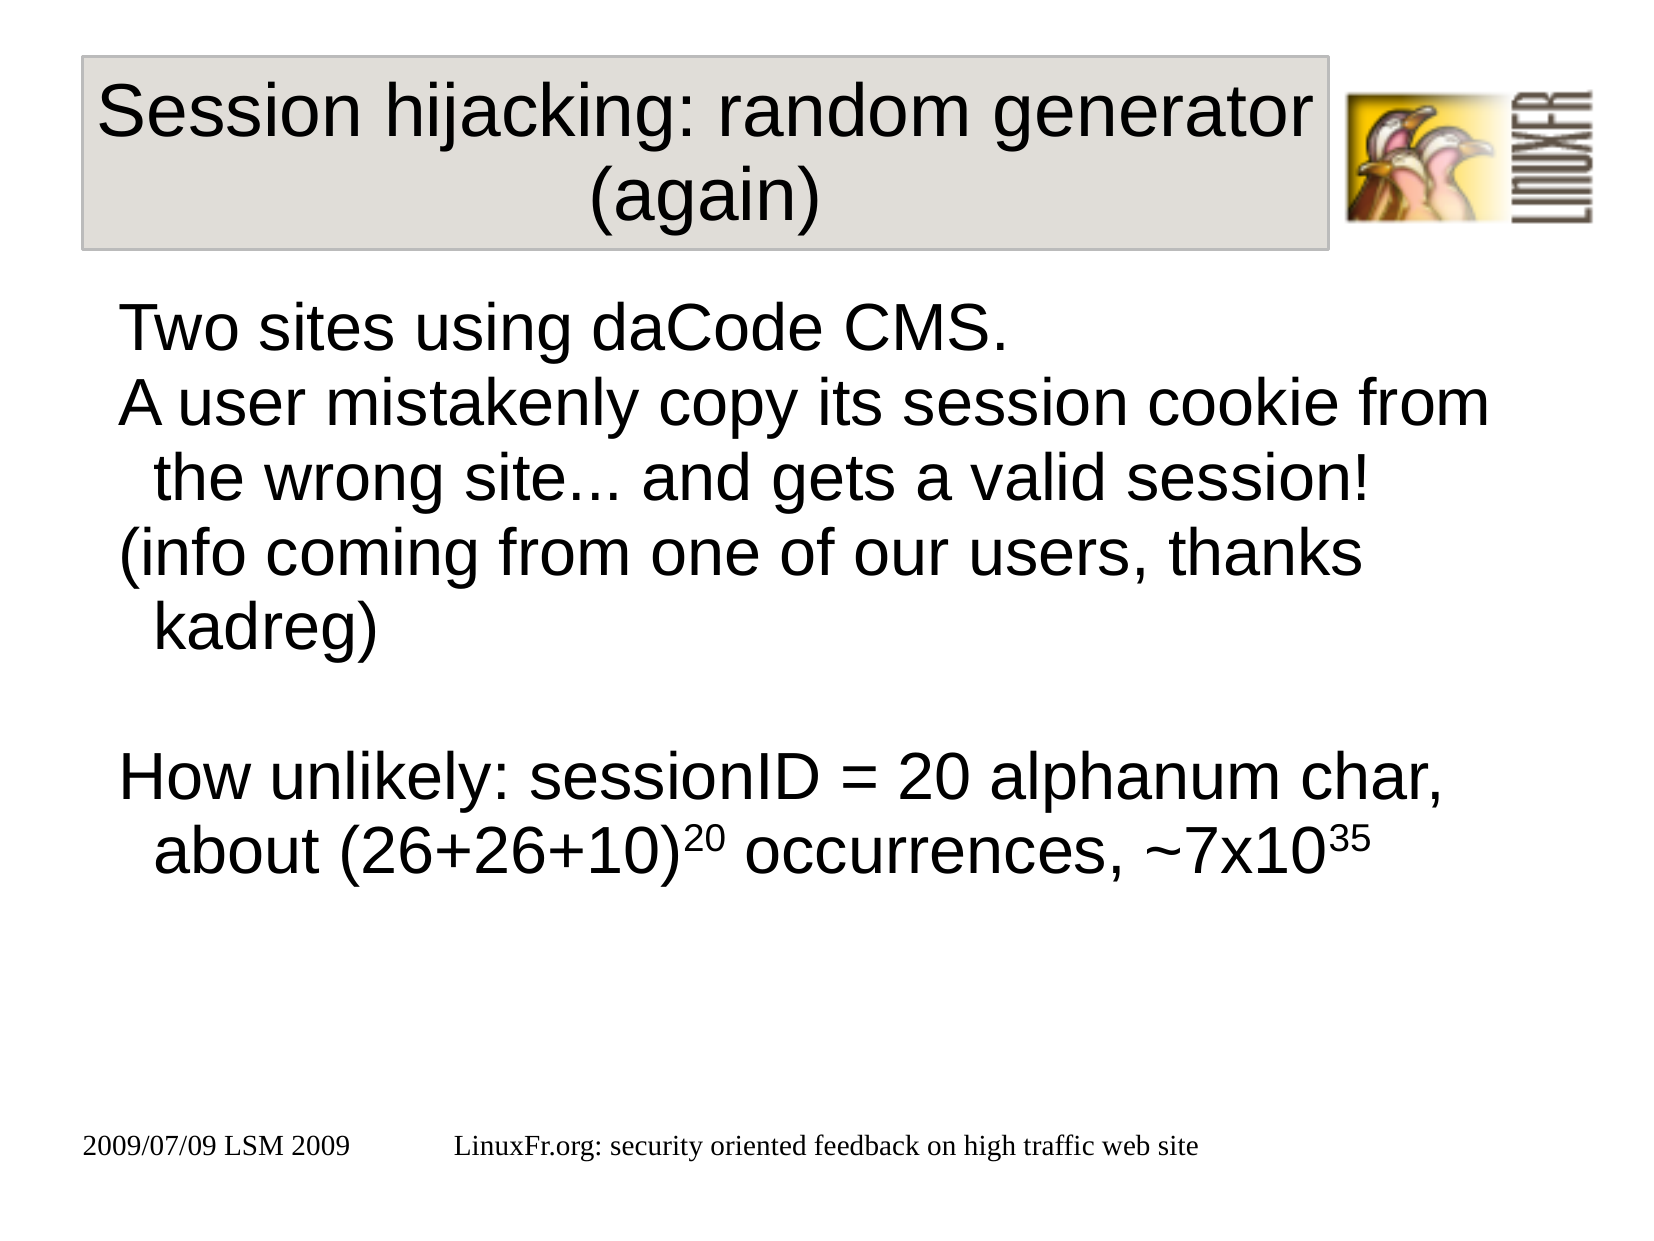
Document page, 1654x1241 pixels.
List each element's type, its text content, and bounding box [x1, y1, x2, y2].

title Session hijacking: random generator (again) [82, 56, 1329, 250]
subtitle Two sites using daCode CMS. A user mistakenly copy its session cookie from the wrong site... and gets a valid session! (info coming from one of our users, thanks kadreg) How unlikely: sessionID = 20 alphanum char, about (26+26+10)20 occurrences, ~7x1035 [82, 290, 1571, 1094]
picture [1341, 88, 1601, 229]
